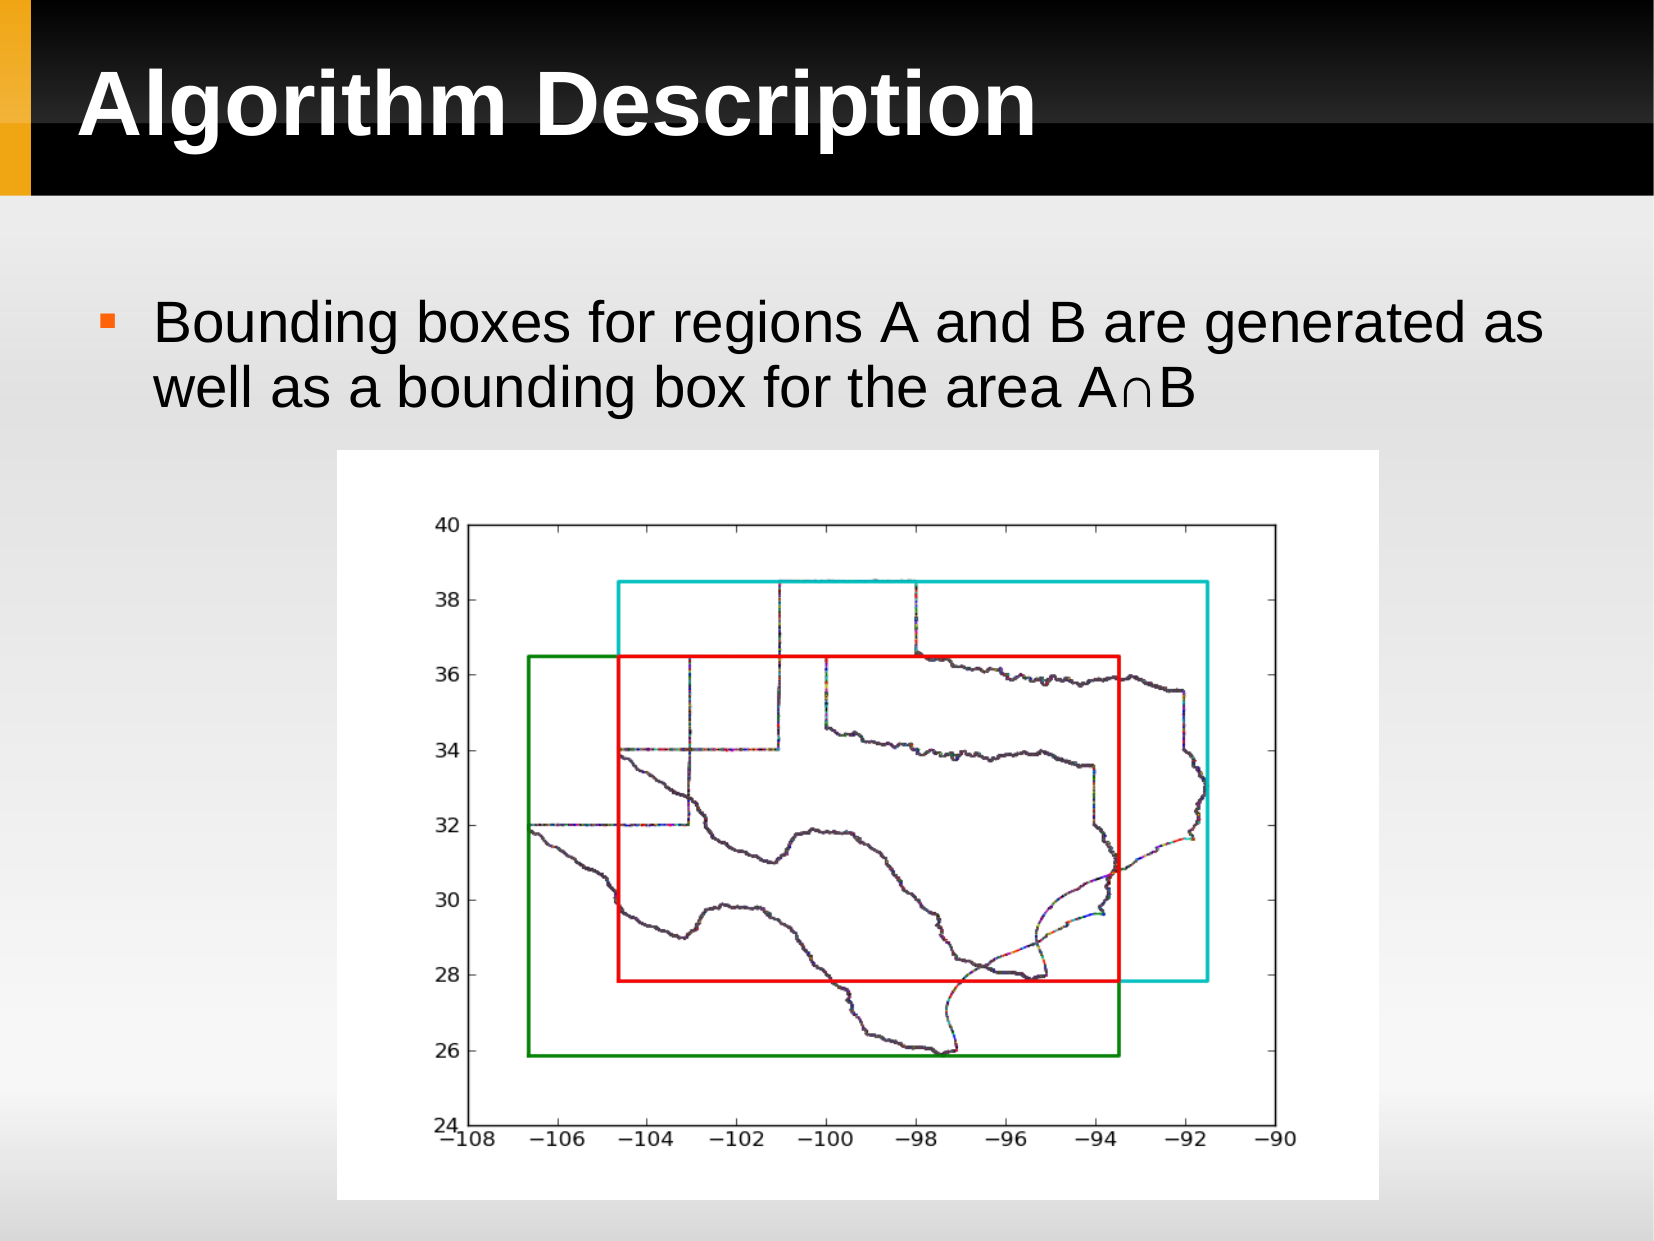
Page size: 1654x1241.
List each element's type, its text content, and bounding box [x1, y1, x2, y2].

picture [0, 0, 1654, 1241]
title Algorithm Description [76, 7, 1565, 200]
list Bounding boxes for regions A and B are generated as well as a bounding box for the area A∩B [82, 290, 1571, 1094]
